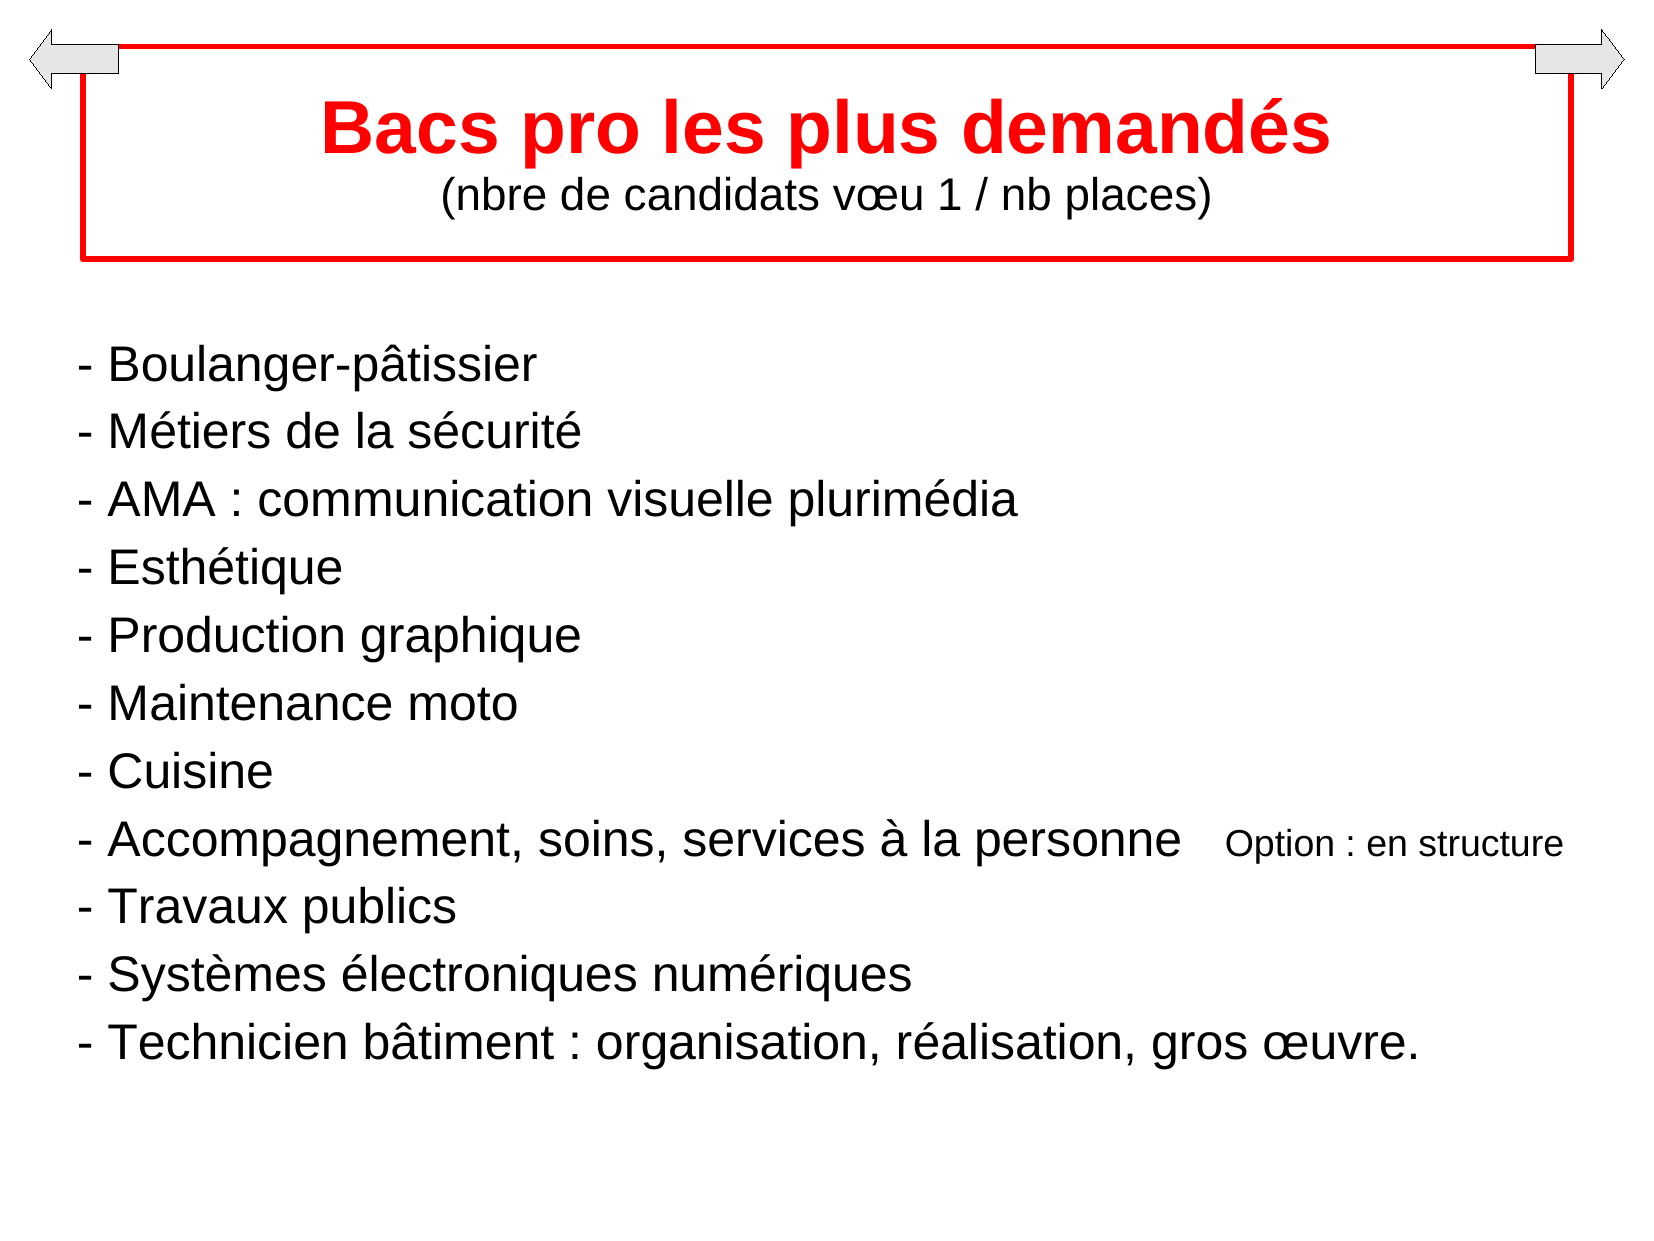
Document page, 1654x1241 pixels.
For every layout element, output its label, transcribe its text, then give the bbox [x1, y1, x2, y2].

text_box [29, 29, 119, 89]
title Bacs pro les plus demandés (nbre de candidats vœu 1 / nb places) [82, 46, 1571, 260]
subtitle - Boulanger-pâtissier - Métiers de la sécurité - AMA : communication visuelle plurimédia - Esthétique - Production graphique - Maintenance moto - Cuisine - Accompagnement, soins, services à la personne Option : en structure - Travaux publics - Systèmes électroniques numériques - Technicien bâtiment : organisation, réalisation, gros œuvre. [76, 293, 1565, 1113]
text_box [1535, 29, 1625, 89]
